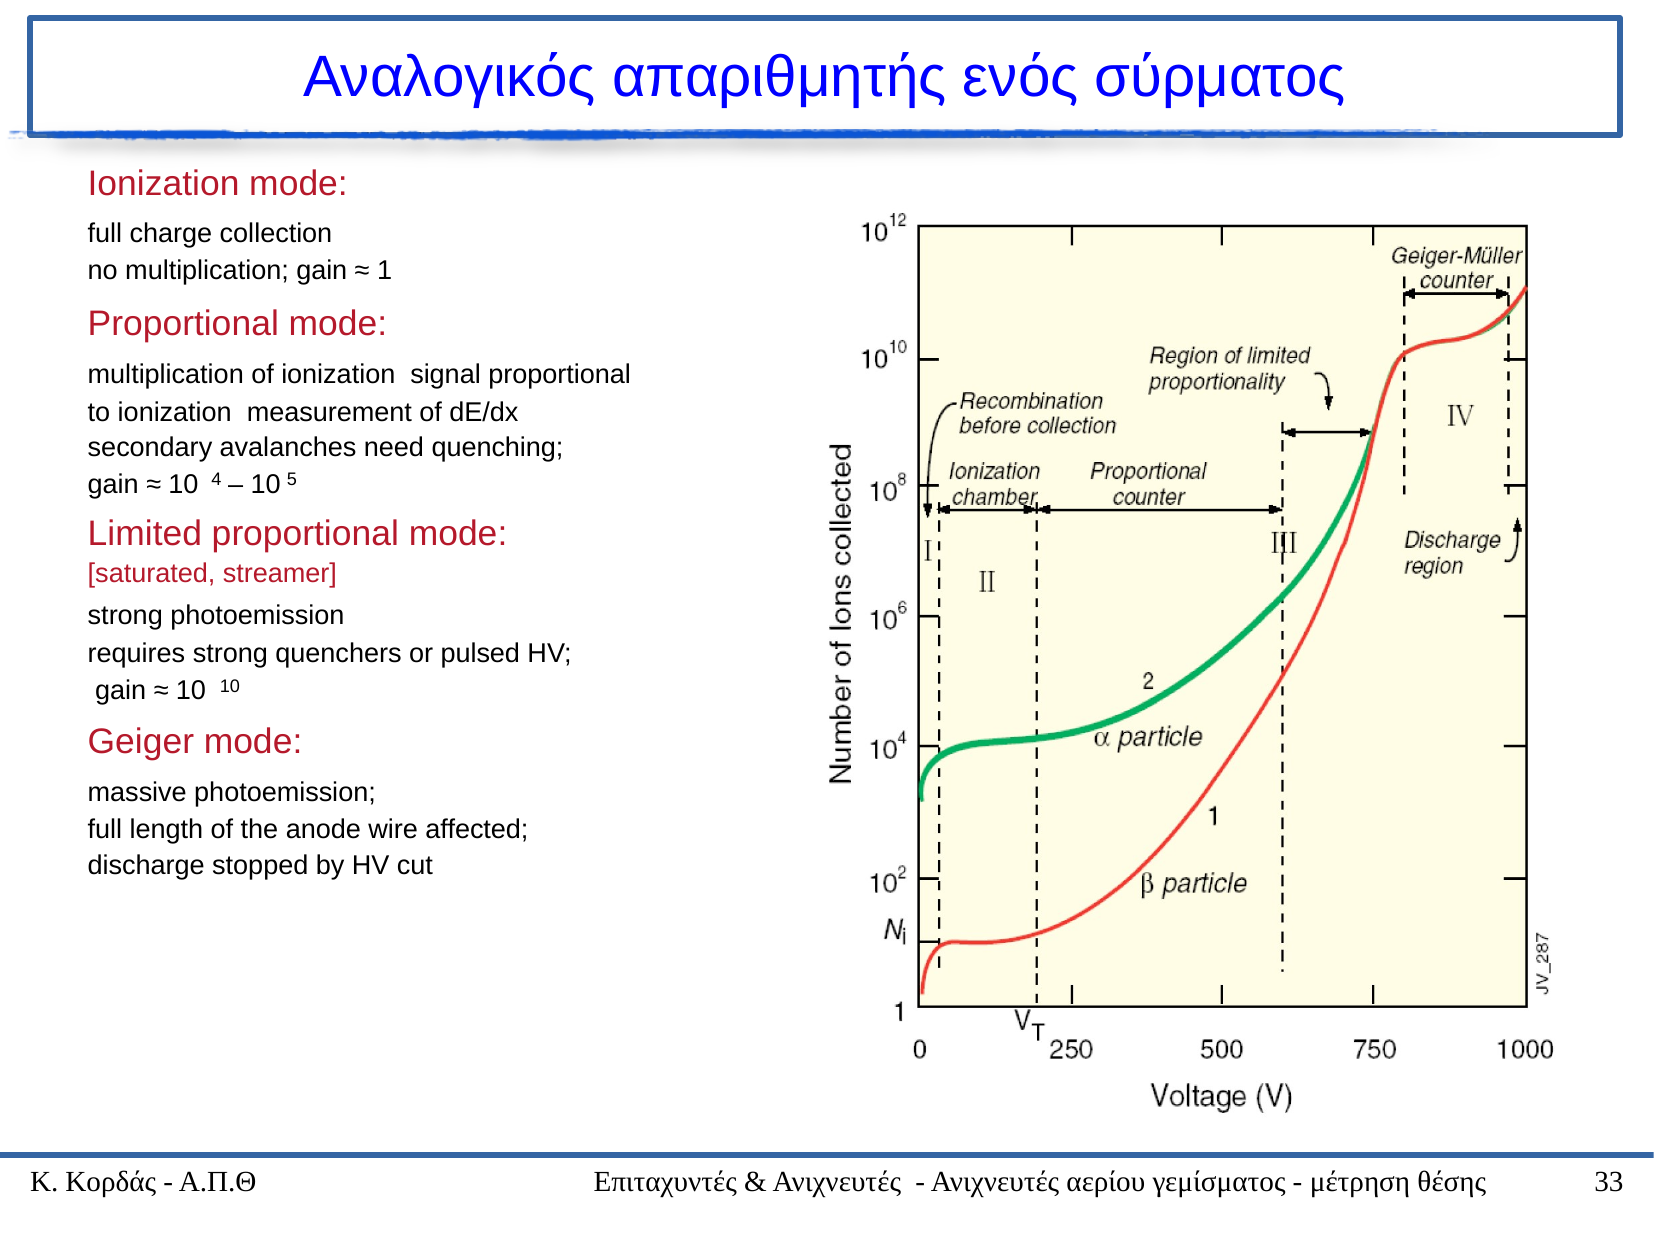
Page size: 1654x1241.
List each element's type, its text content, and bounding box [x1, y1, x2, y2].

text_box 10 [219, 675, 249, 699]
title Αναλογικός απαριθμητής ενός σύρματος [30, 17, 1621, 136]
text_box Ionization mode: [87, 162, 389, 208]
text_box – 10 [228, 468, 287, 503]
text_box discharge stopped by HV cut [87, 849, 480, 884]
text_box massive photoemission; [87, 776, 417, 811]
text_box requires strong quenchers or pulsed HV; [87, 637, 643, 672]
text_box gain ≈ 10 [87, 674, 220, 709]
text_box [saturated, streamer] [87, 557, 374, 592]
text_box Proportional mode: [87, 302, 433, 348]
text_box strong photoemission [87, 600, 382, 634]
text_box gain ≈ 10 [87, 468, 211, 503]
text_box full charge collection [87, 218, 369, 253]
text_box secondary avalanches need quenching; [87, 431, 642, 466]
text_box Limited proportional mode: [87, 512, 566, 558]
text_box full length of the anode wire affected; [87, 813, 595, 848]
text_box Geiger mode: [87, 721, 338, 766]
text_box to ionization measurement of dE/dx [87, 396, 576, 431]
picture [811, 202, 1575, 1119]
text_box no multiplication; gain ≈ 1 [87, 255, 435, 289]
text_box multiplication of ionization signal proportional [87, 359, 701, 394]
picture [0, 115, 1500, 175]
text_box 4 [211, 469, 228, 493]
text_box 5 [286, 469, 304, 493]
